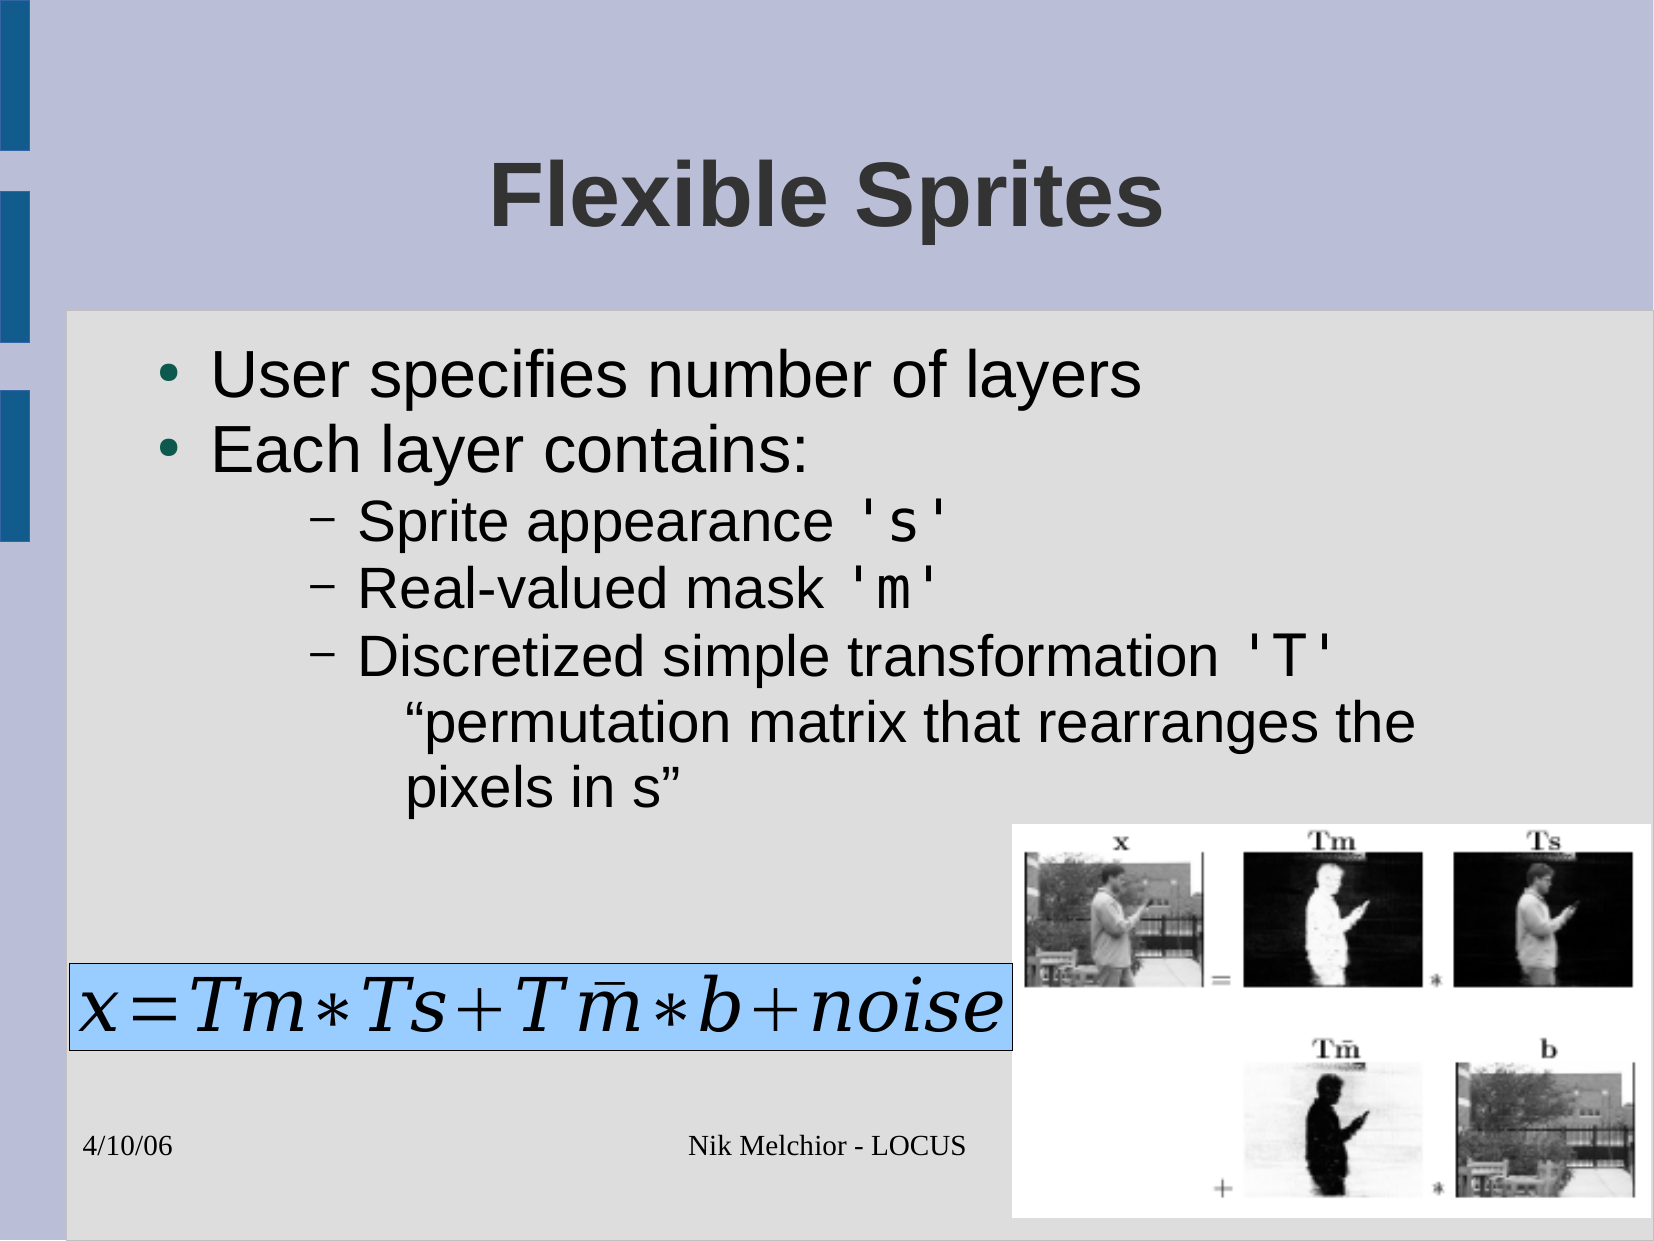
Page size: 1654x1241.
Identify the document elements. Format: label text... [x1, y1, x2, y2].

picture [1012, 824, 1651, 1218]
chart [69, 963, 1013, 1051]
title Flexible Sprites [121, 91, 1534, 299]
list User specifies number of layers Each layer contains: Sprite appearance 's' Real-valued mask 'm' Discretized simple transformation 'T' “permutation matrix that rearranges the pixels in s” [121, 337, 1534, 832]
